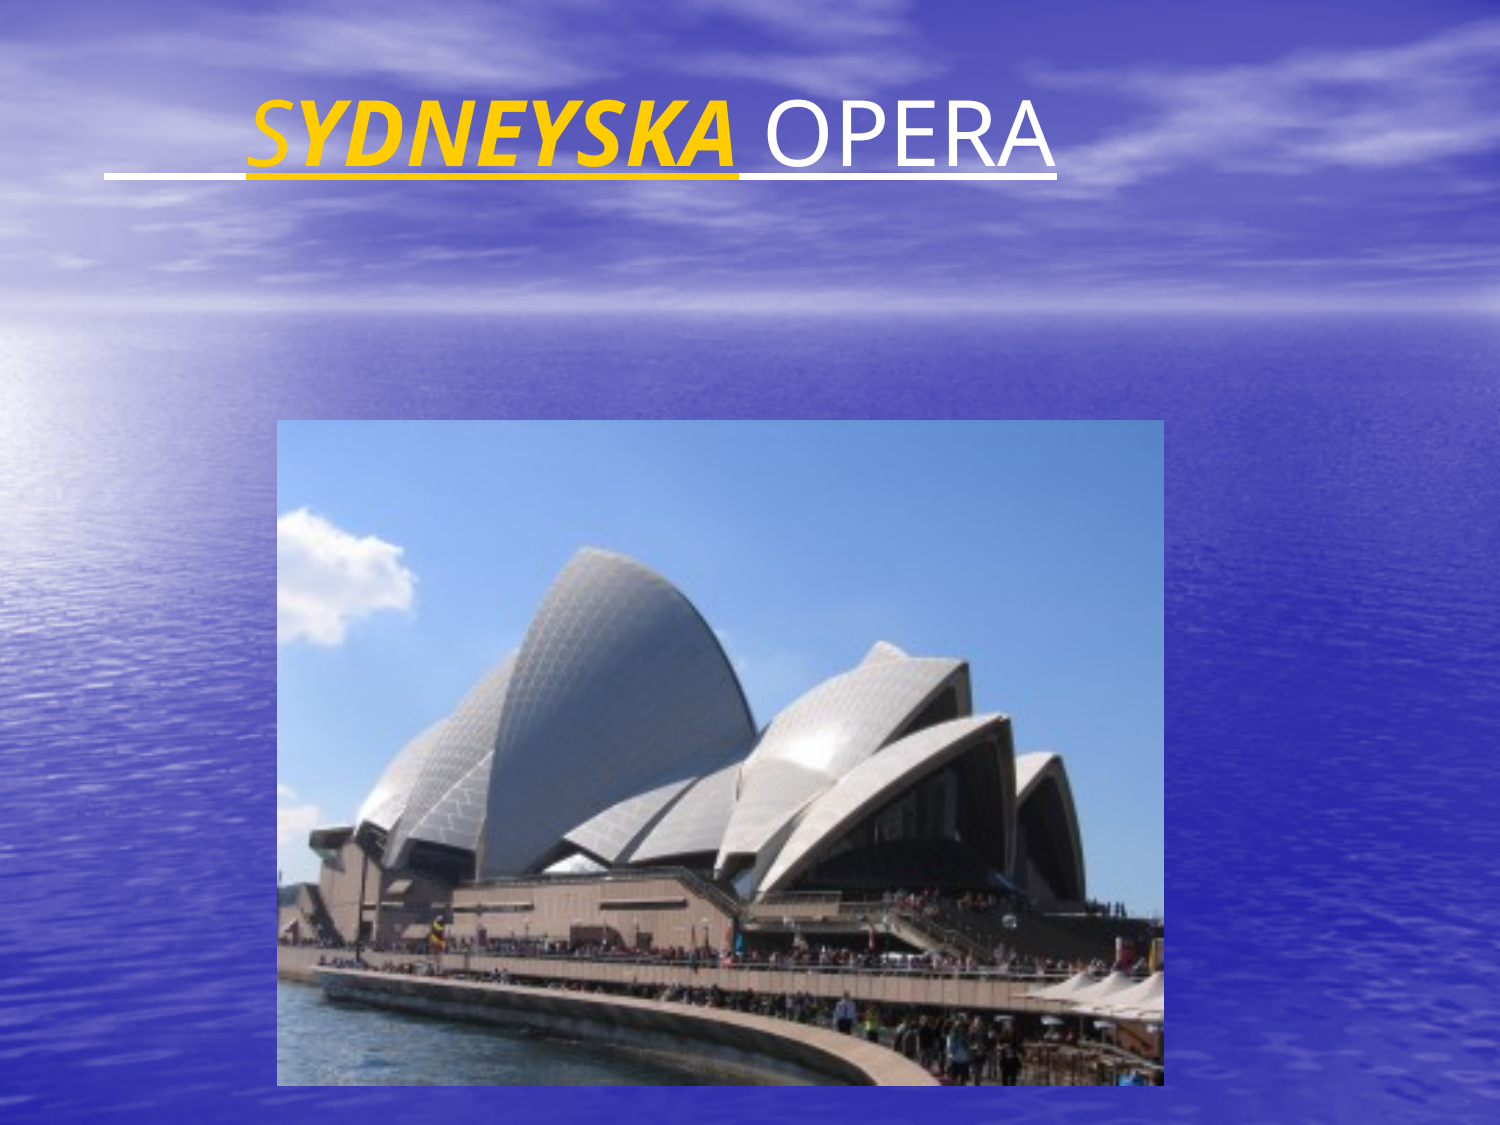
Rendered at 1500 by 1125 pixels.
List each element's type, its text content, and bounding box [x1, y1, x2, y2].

title SYDNEYSKA OPERA [88, 31, 1439, 244]
picture [0, 0, 1500, 1125]
